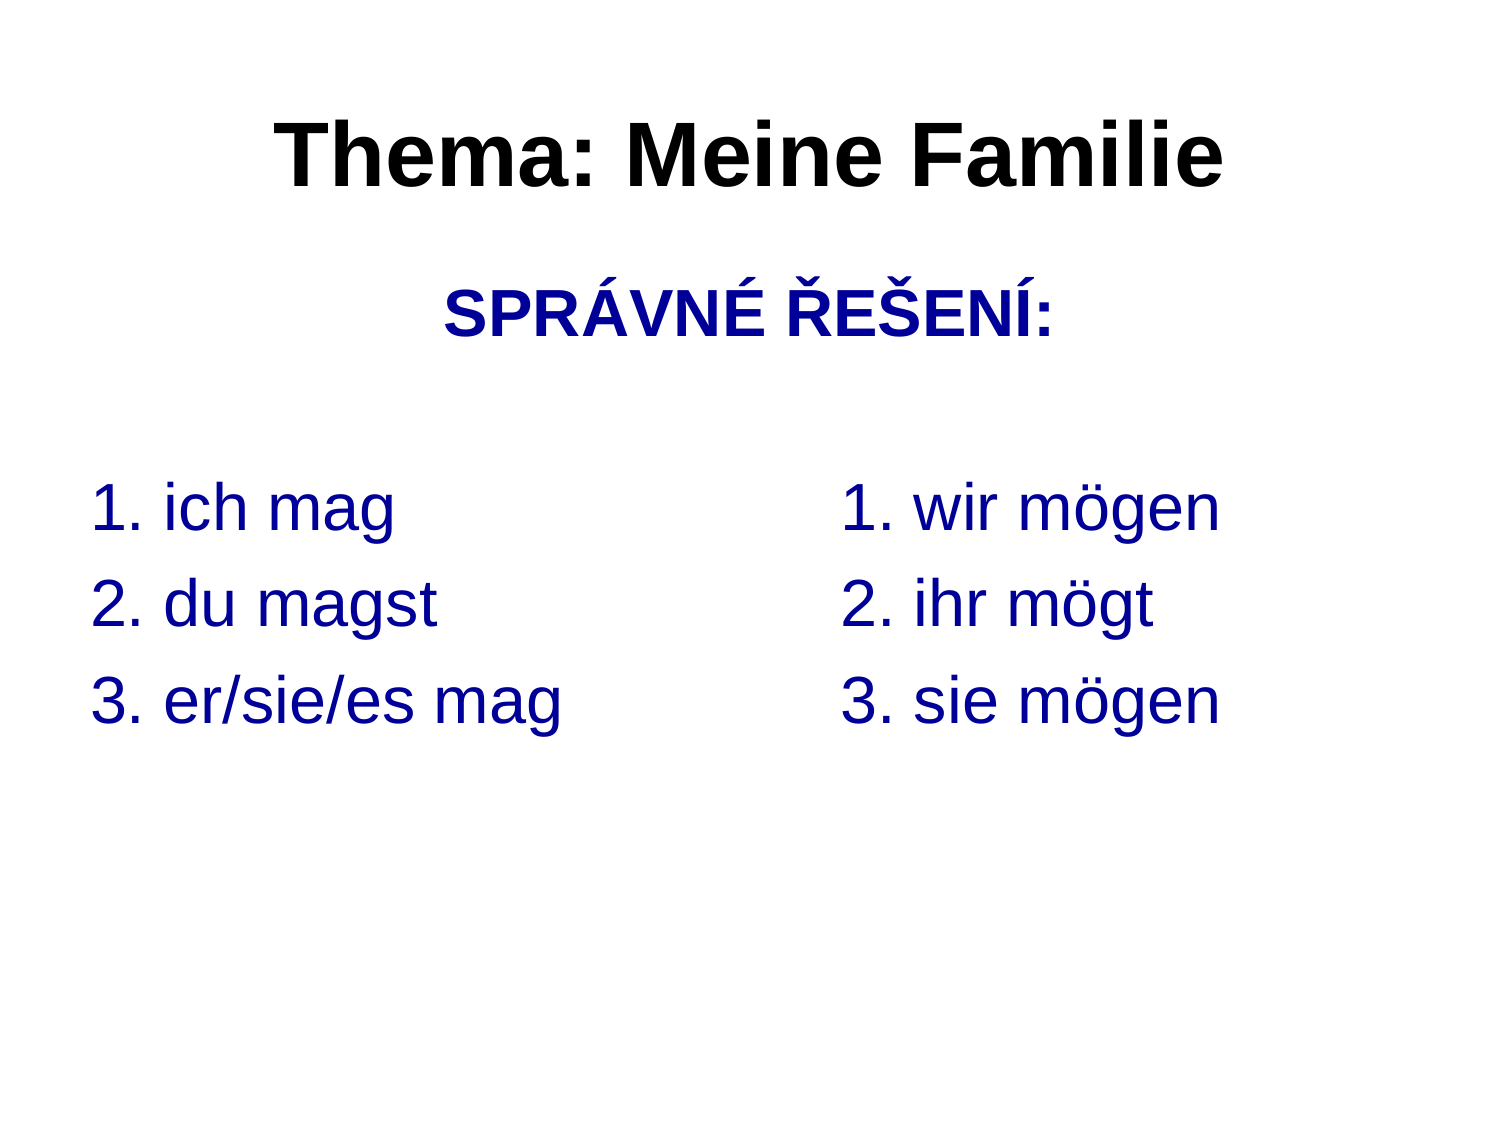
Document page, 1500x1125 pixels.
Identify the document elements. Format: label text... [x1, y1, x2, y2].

title Thema: Meine Familie [75, 55, 1426, 244]
list SPRÁVNÉ ŘEŠENÍ: 1. ich mag 1. wir mögen 2. du magst 2. ihr mögt 3. er/sie/es mag 3. sie mögen [75, 262, 1426, 1007]
